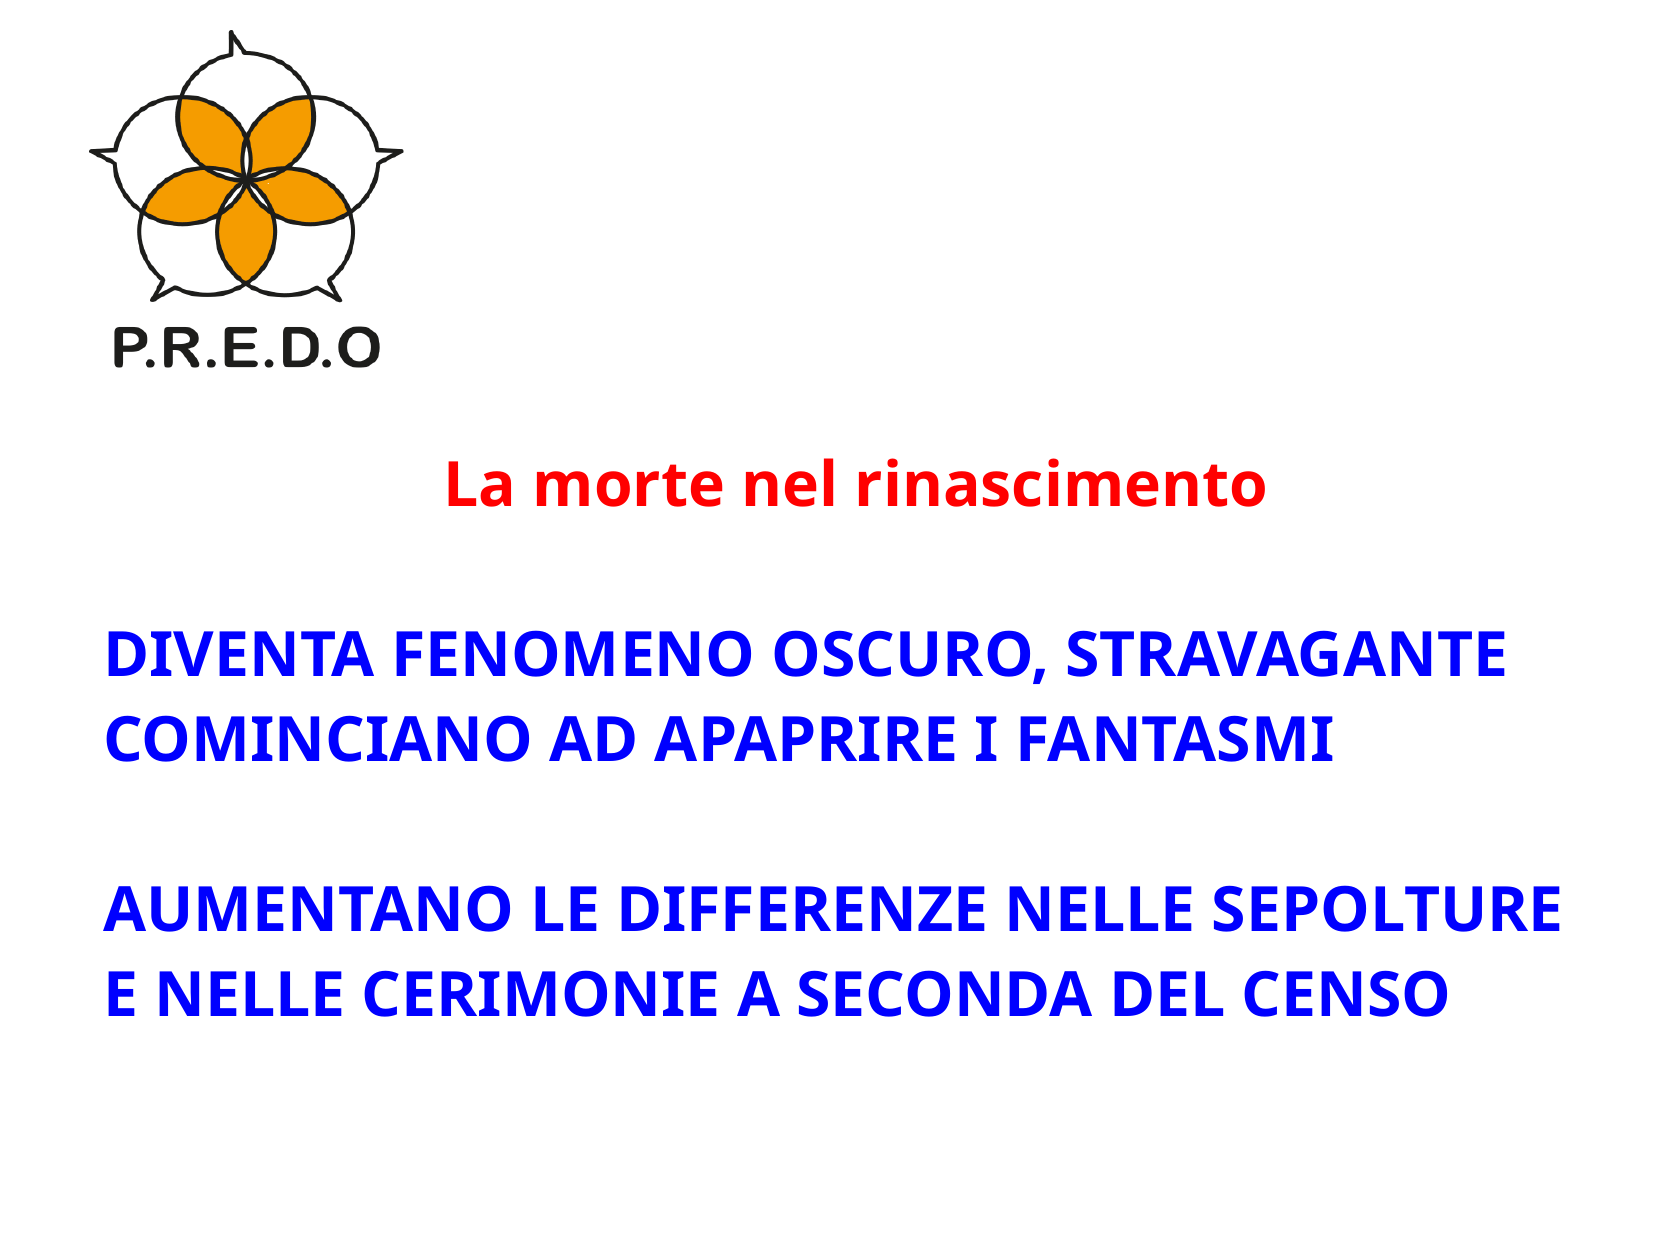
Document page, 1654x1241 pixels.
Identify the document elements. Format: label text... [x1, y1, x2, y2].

picture [88, 29, 404, 368]
text_box La morte nel rinascimento DIVENTA FENOMENO OSCURO, STRAVAGANTE COMINCIANO AD APAPRIRE I FANTASMI AUMENTANO LE DIFFERENZE NELLE SEPOLTURE E NELLE CERIMONIE A SECONDA DEL CENSO [88, 177, 1625, 1241]
